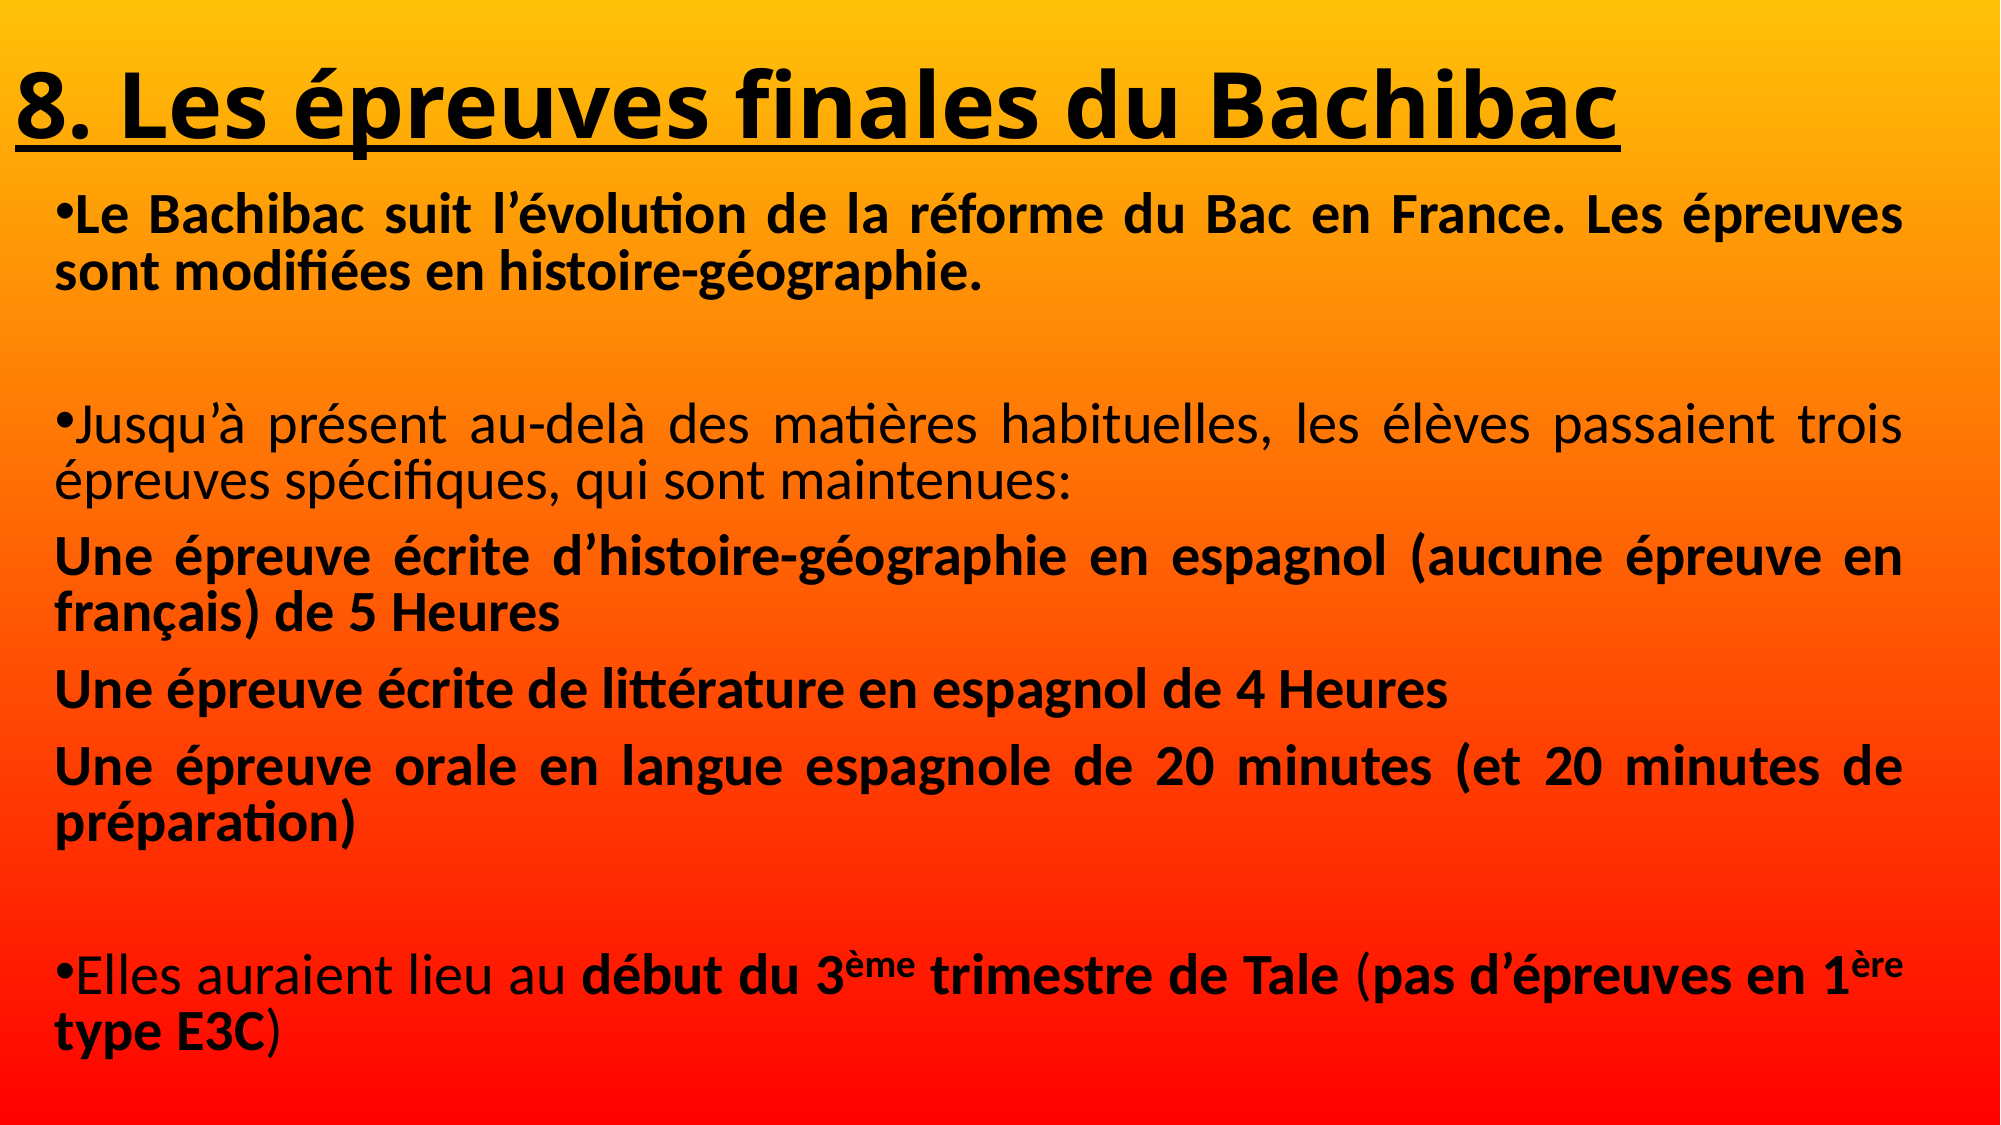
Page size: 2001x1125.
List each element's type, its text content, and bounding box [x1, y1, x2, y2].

title 8. Les épreuves finales du Bachibac [0, 0, 1725, 218]
list Le Bachibac suit l’évolution de la réforme du Bac en France. Les épreuves sont modifiées en histoire-géographie. Jusqu’à présent au-delà des matières habituelles, les élèves passaient trois épreuves spécifiques, qui sont maintenues: Une épreuve écrite d’histoire-géographie en espagnol (aucune épreuve en français) de 5 Heures Une épreuve écrite de littérature en espagnol de 4 Heures Une épreuve orale en langue espagnole de 20 minutes (et 20 minutes de préparation) Elles auraient lieu au début du 3ème trimestre de Tale (pas d’épreuves en 1ère type E3C) [39, 181, 1947, 1093]
